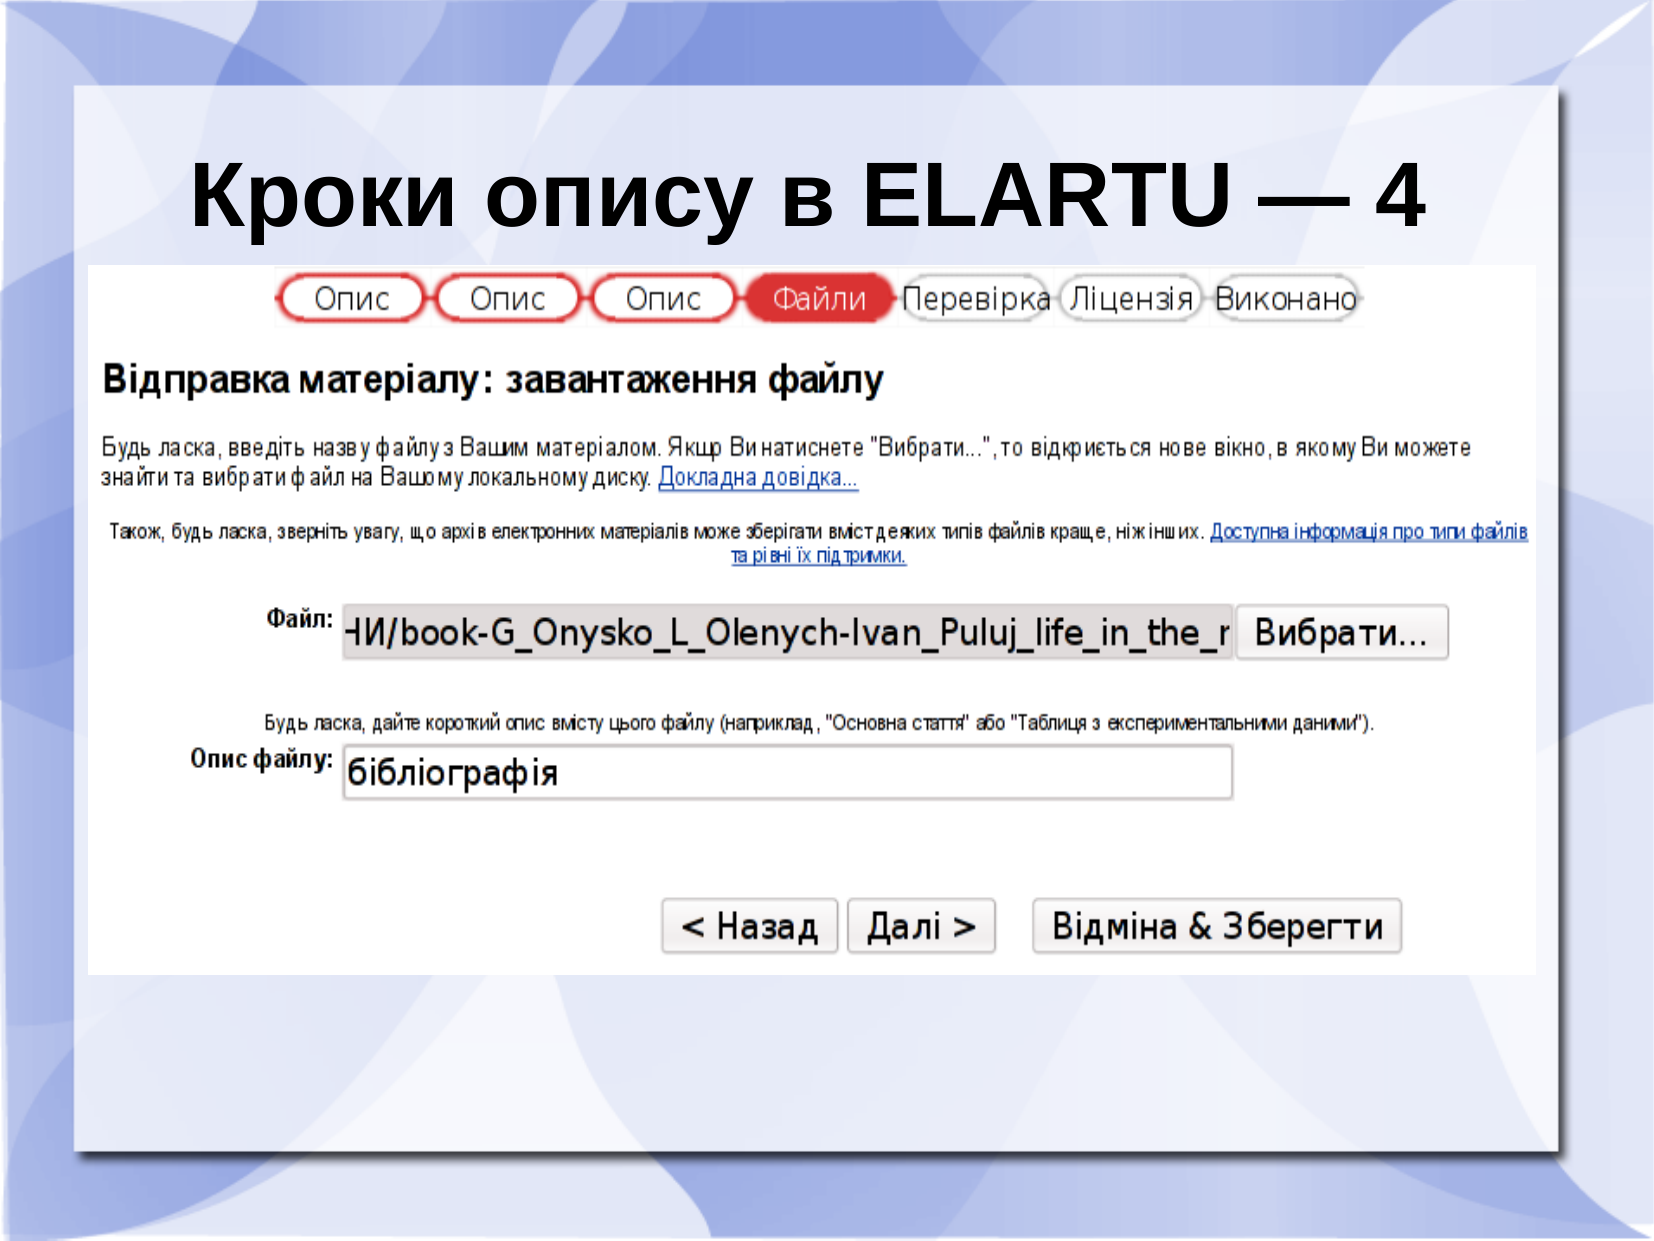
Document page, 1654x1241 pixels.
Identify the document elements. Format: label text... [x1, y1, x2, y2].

title Кроки опису в ELARTU — 4 [82, 98, 1536, 291]
list [129, 975, 1489, 1227]
picture [0, 0, 1654, 1241]
list [129, 163, 1489, 265]
